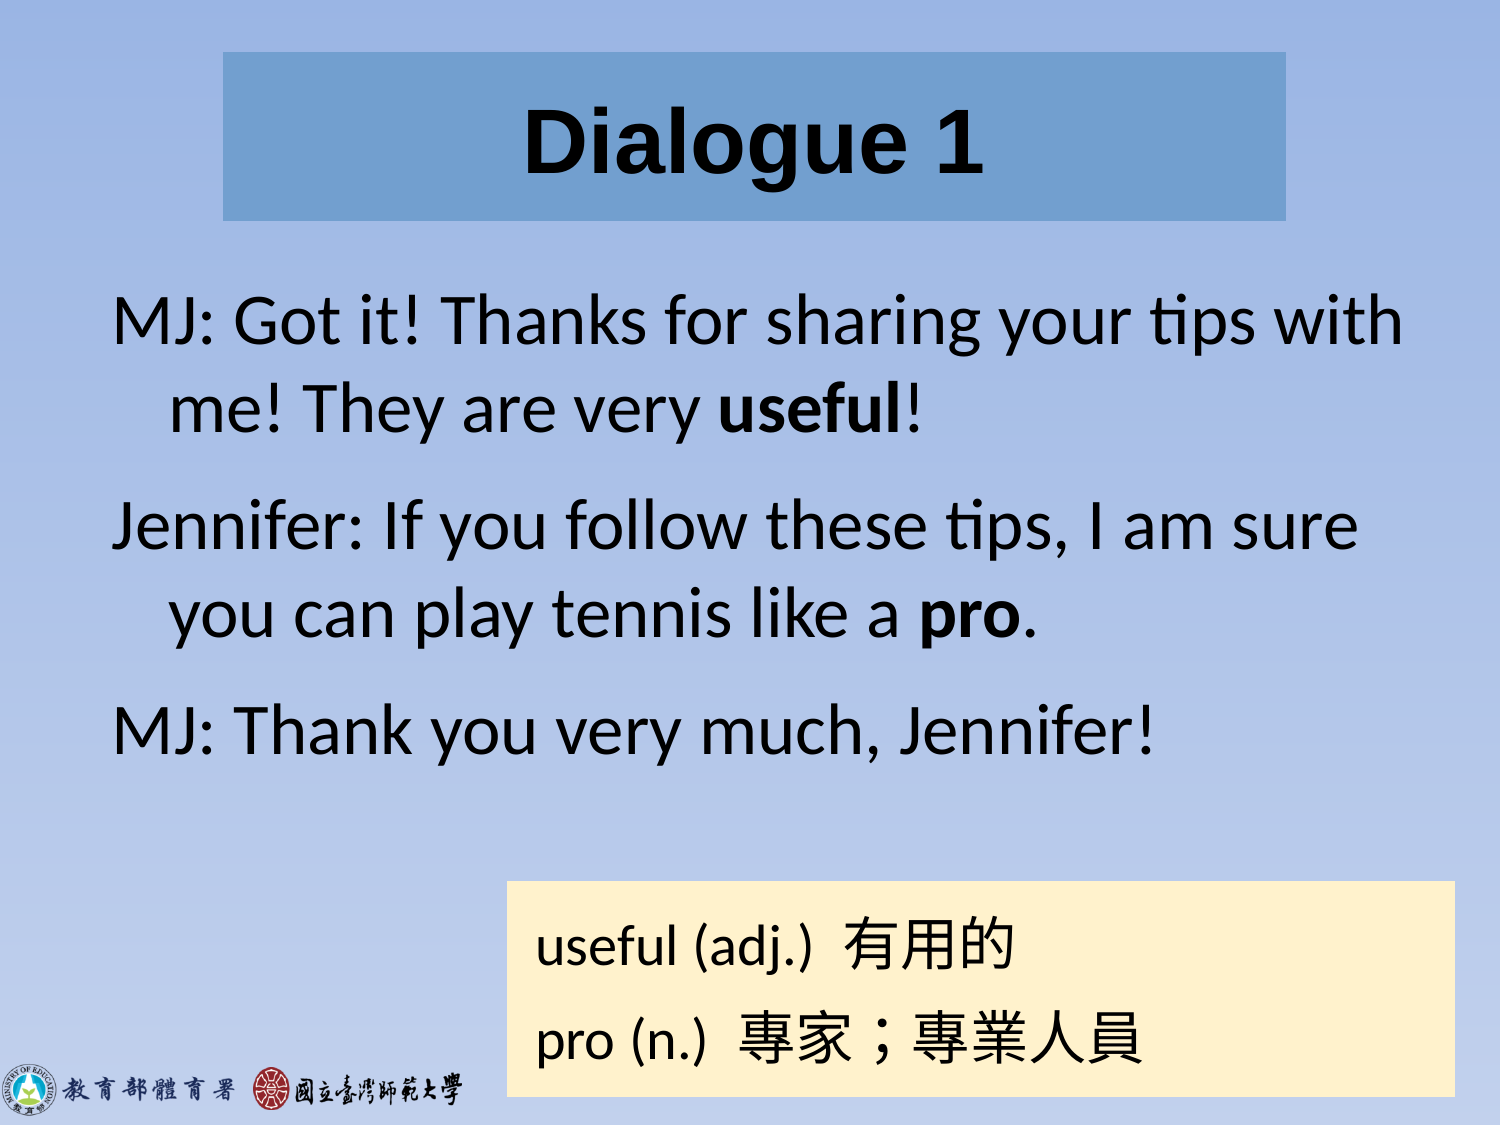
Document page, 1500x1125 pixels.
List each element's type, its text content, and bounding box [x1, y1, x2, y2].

title Dialogue 1 [79, 42, 1430, 231]
list MJ: Got it! Thanks for sharing your tips with me! They are very useful! Jennifer: If you follow these tips, I am sure you can play tennis like a pro. MJ: Thank you very much, Jennifer! [40, 264, 1468, 1045]
text_box useful (adj.) 有用的 pro (n.) 專家；專業人員 [507, 881, 1455, 1097]
